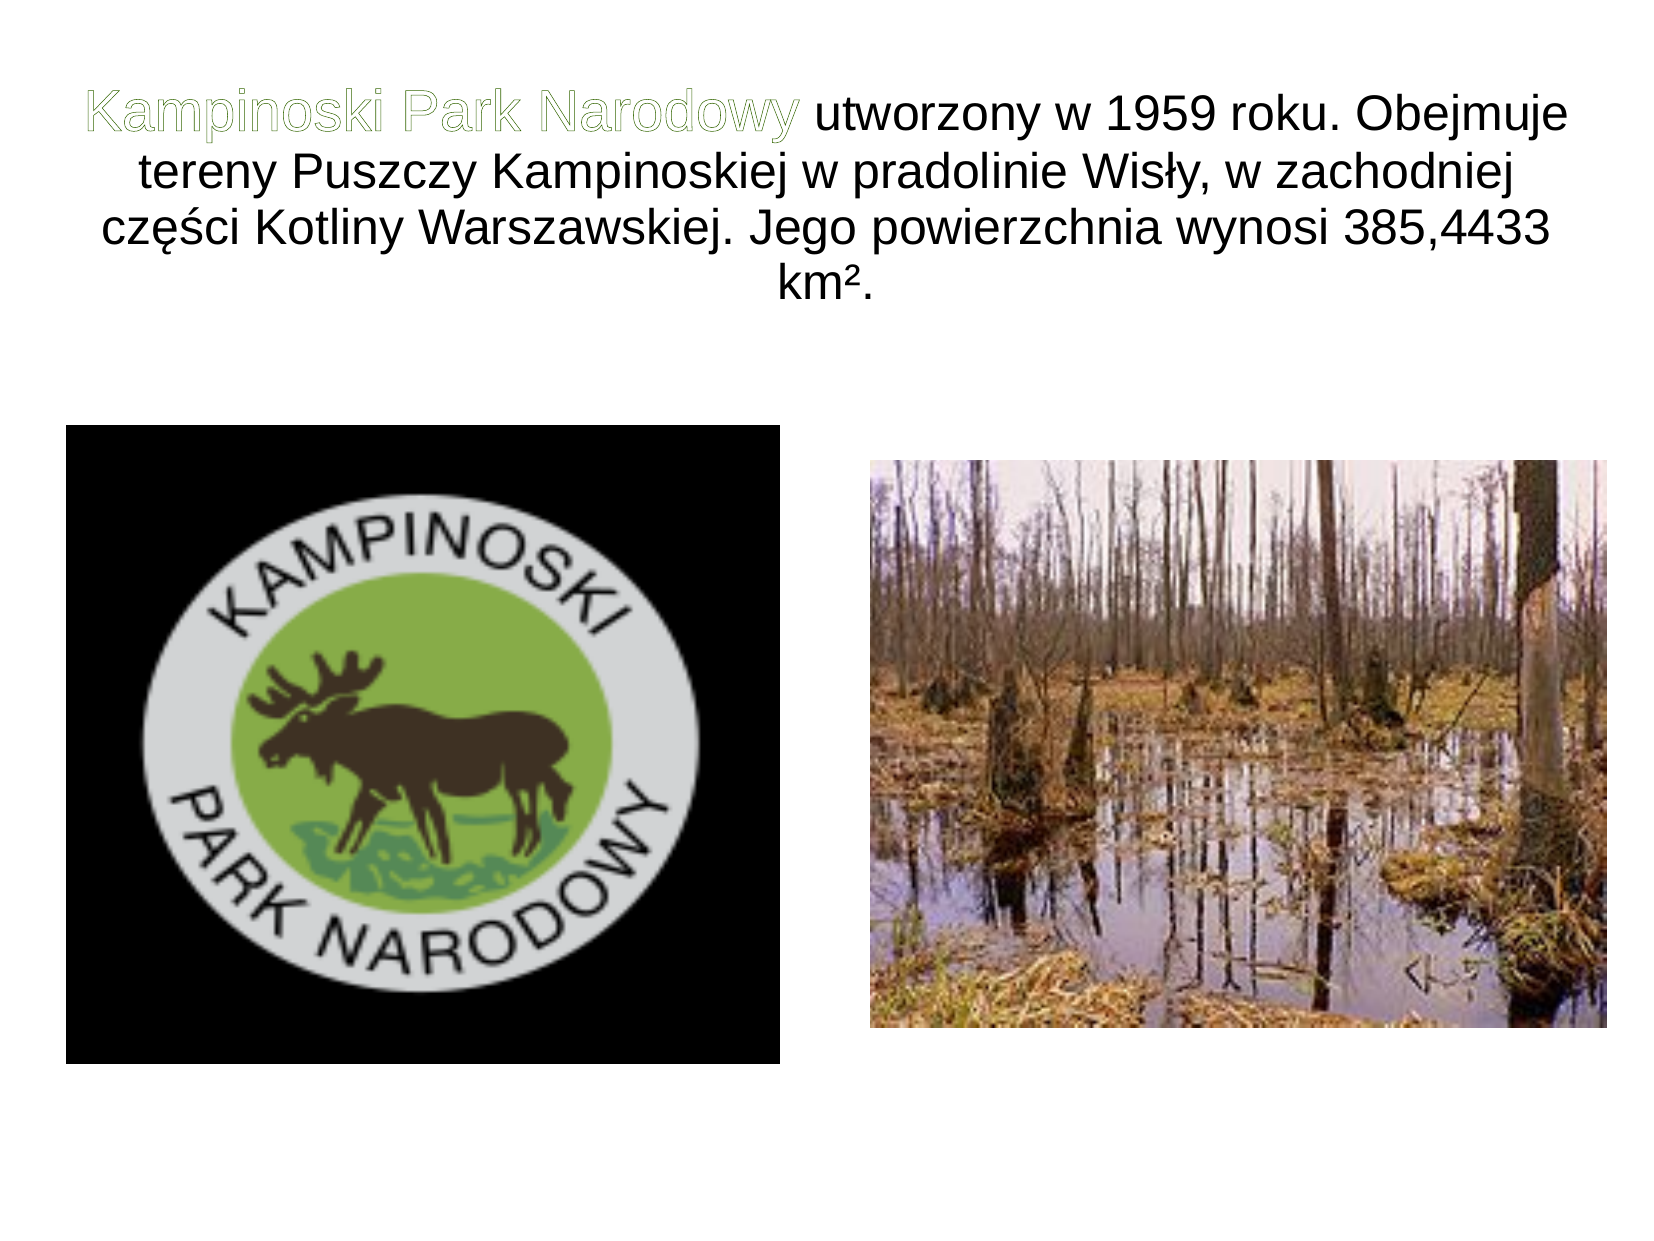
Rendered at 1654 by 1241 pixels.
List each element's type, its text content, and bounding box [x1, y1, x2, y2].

picture [870, 460, 1607, 1028]
picture [66, 425, 780, 1064]
title Kampinoski Park Narodowy utworzony w 1959 roku. Obejmuje tereny Puszczy Kampinoskiej w pradolinie Wisły, w zachodniej części Kotliny Warszawskiej. Jego powierzchnia wynosi 385,4433 km². [82, 78, 1571, 311]
